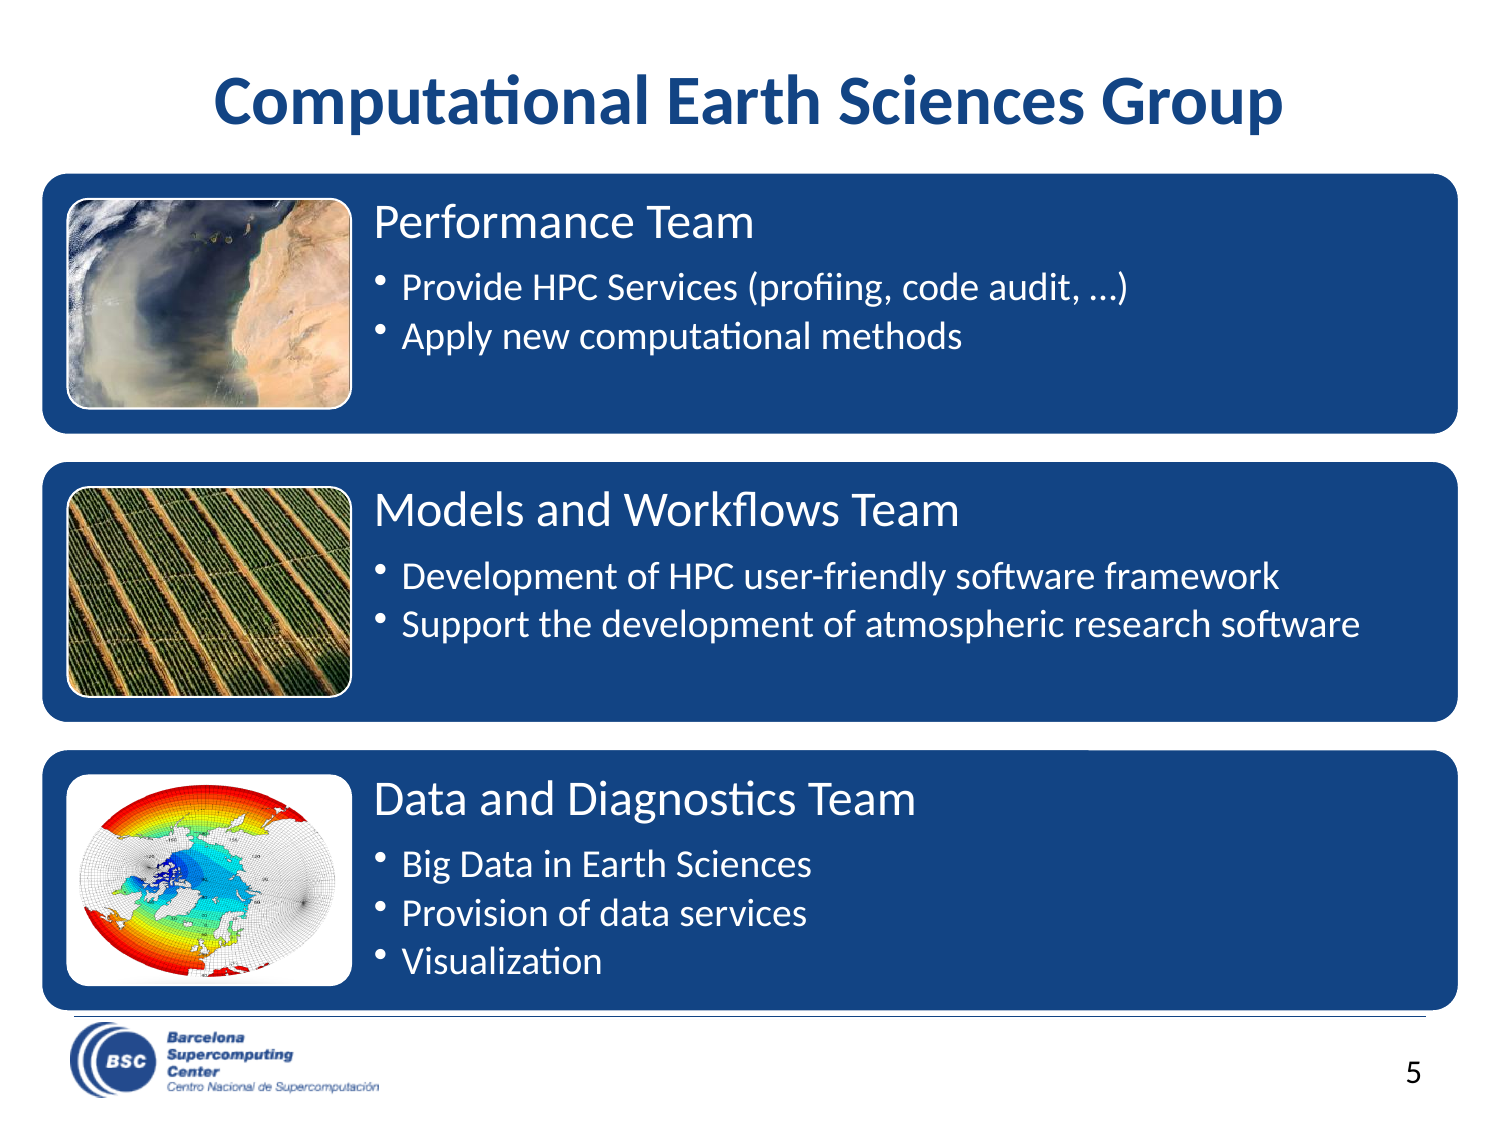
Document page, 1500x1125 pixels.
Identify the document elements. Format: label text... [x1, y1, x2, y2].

text_box [67, 775, 352, 986]
text_box Computational Earth Sciences Group [192, 44, 1308, 159]
text_box <número> [1358, 1042, 1437, 1103]
text_box [67, 198, 352, 409]
text_box Data and Diagnostics Team Big Data in Earth Sciences Provision of data services Visualization [41, 749, 1459, 1012]
text_box Models and Workflows Team Development of HPC user-friendly software framework Support the development of atmospheric research software [41, 460, 1459, 724]
text_box [67, 487, 352, 697]
picture [70, 1022, 379, 1098]
text_box Performance Team Provide HPC Services (profiing, code audit, …) Apply new computational methods [41, 172, 1459, 435]
